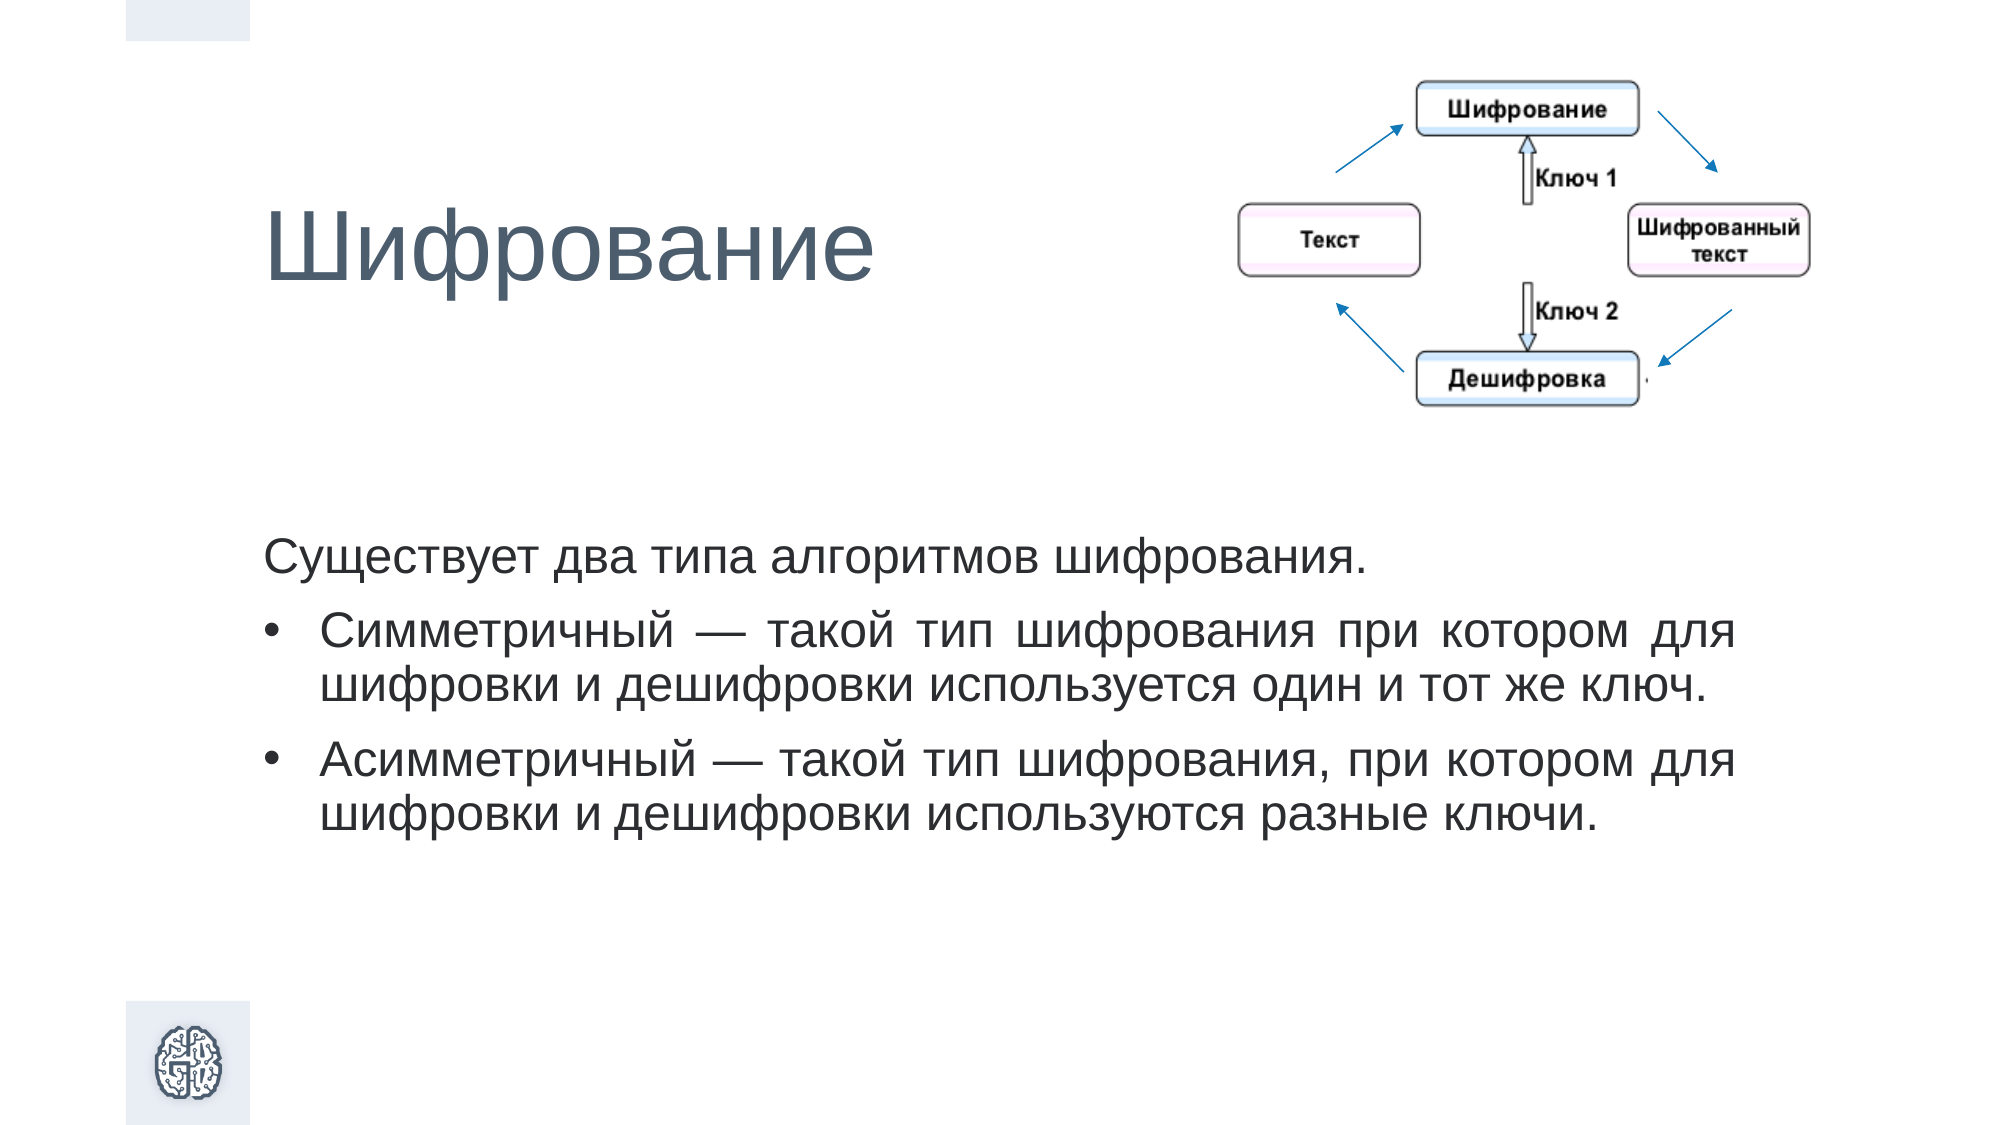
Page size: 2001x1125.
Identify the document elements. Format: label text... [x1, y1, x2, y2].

list Существует два типа алгоритмов шифрования. Симметричный — такой тип шифрования при котором для шифровки и дешифровки используется один и тот же ключ. Асимметричный — такой тип шифрования, при котором для шифровки и дешифровки используются разные ключи. [248, 431, 1752, 941]
picture [1183, 49, 1825, 432]
picture [144, 1016, 232, 1110]
title Шифрование [248, 124, 1183, 372]
